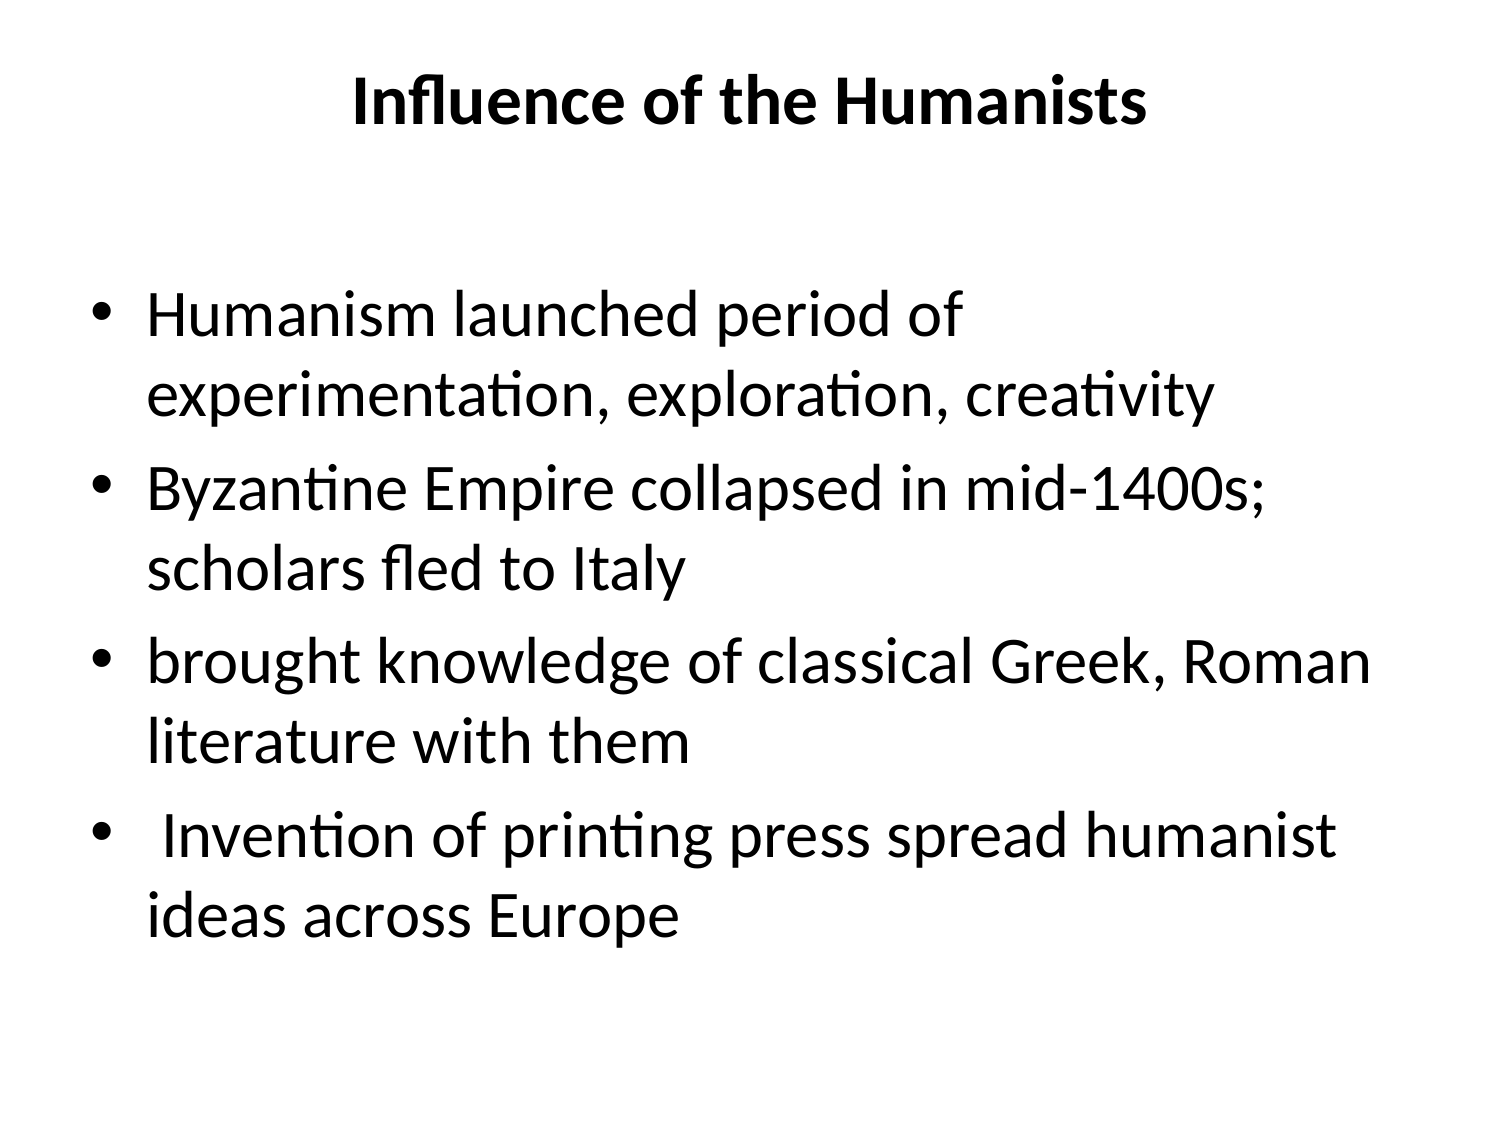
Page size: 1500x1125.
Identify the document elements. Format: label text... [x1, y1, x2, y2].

list Humanism launched period of experimentation, exploration, creativity Byzantine Empire collapsed in mid-1400s; scholars fled to Italy brought knowledge of classical Greek, Roman literature with them Invention of printing press spread humanist ideas across Europe [75, 262, 1425, 1005]
title Influence of the Humanists [75, 45, 1425, 233]
